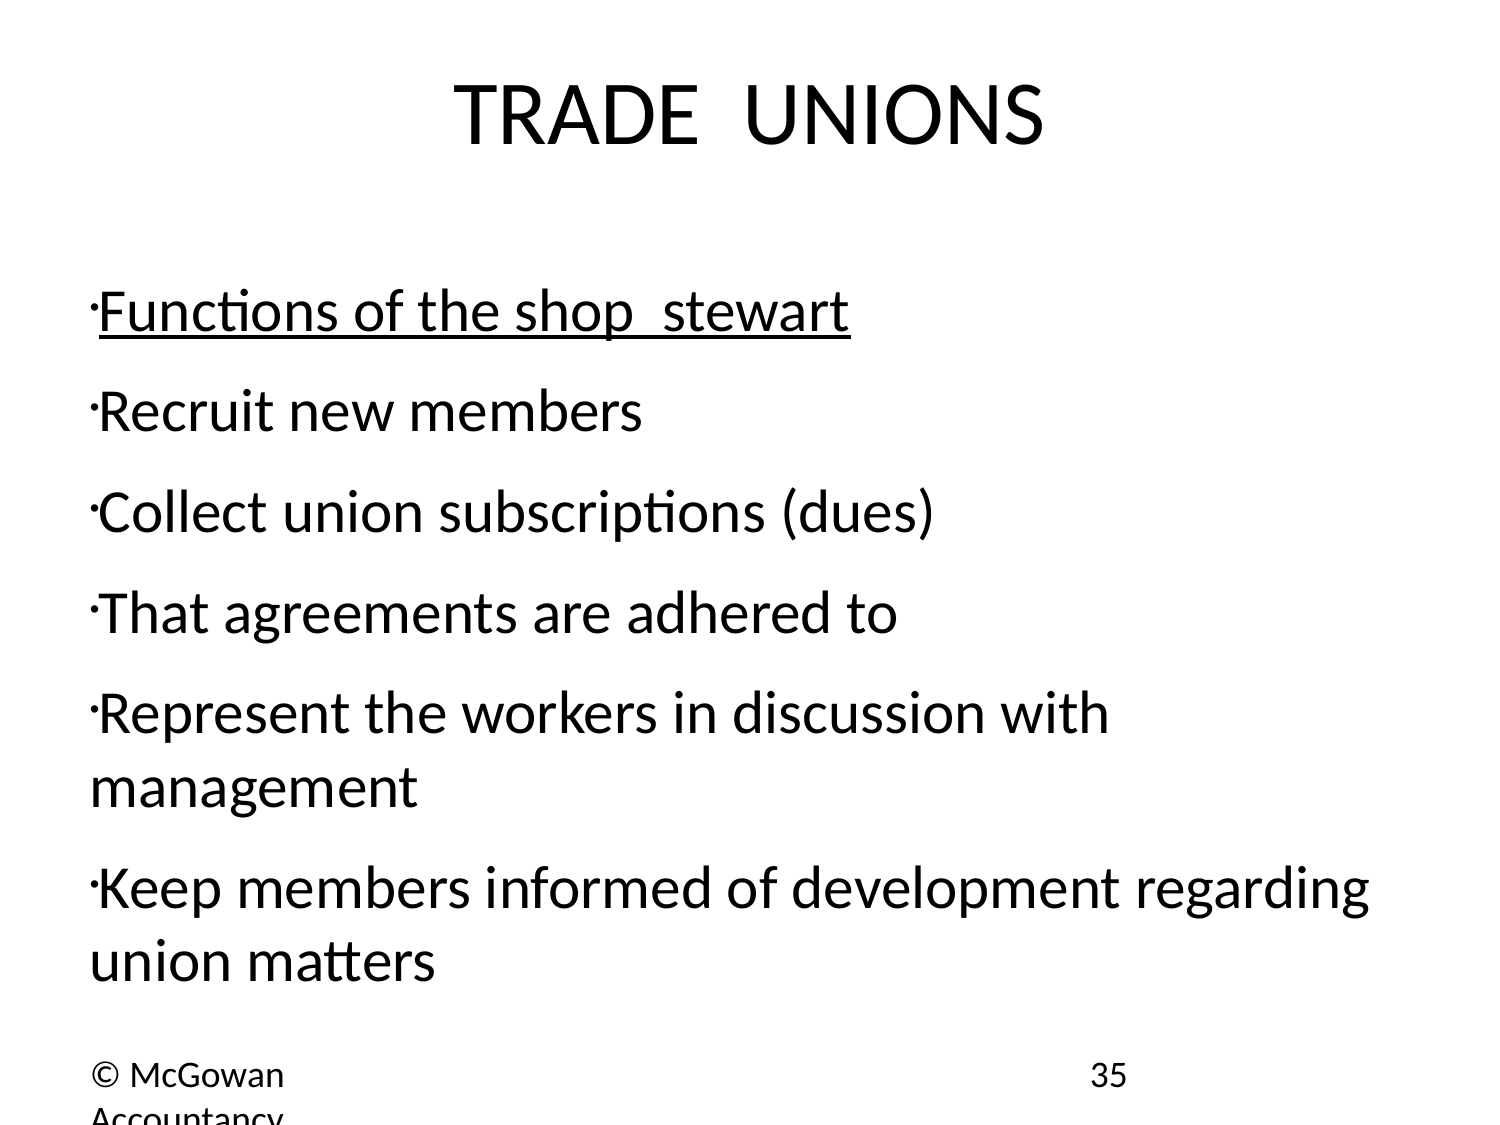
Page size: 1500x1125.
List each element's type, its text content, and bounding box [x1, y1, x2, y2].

list Functions of the shop stewart Recruit new members Collect union subscriptions (dues) That agreements are adhered to Represent the workers in discussion with management Keep members informed of development regarding union matters [75, 262, 1425, 1005]
text_box © McGowan Accountancy Services [75, 1042, 425, 1103]
title TRADE UNIONS [75, 45, 1425, 233]
text_box [1074, 1042, 1425, 1103]
